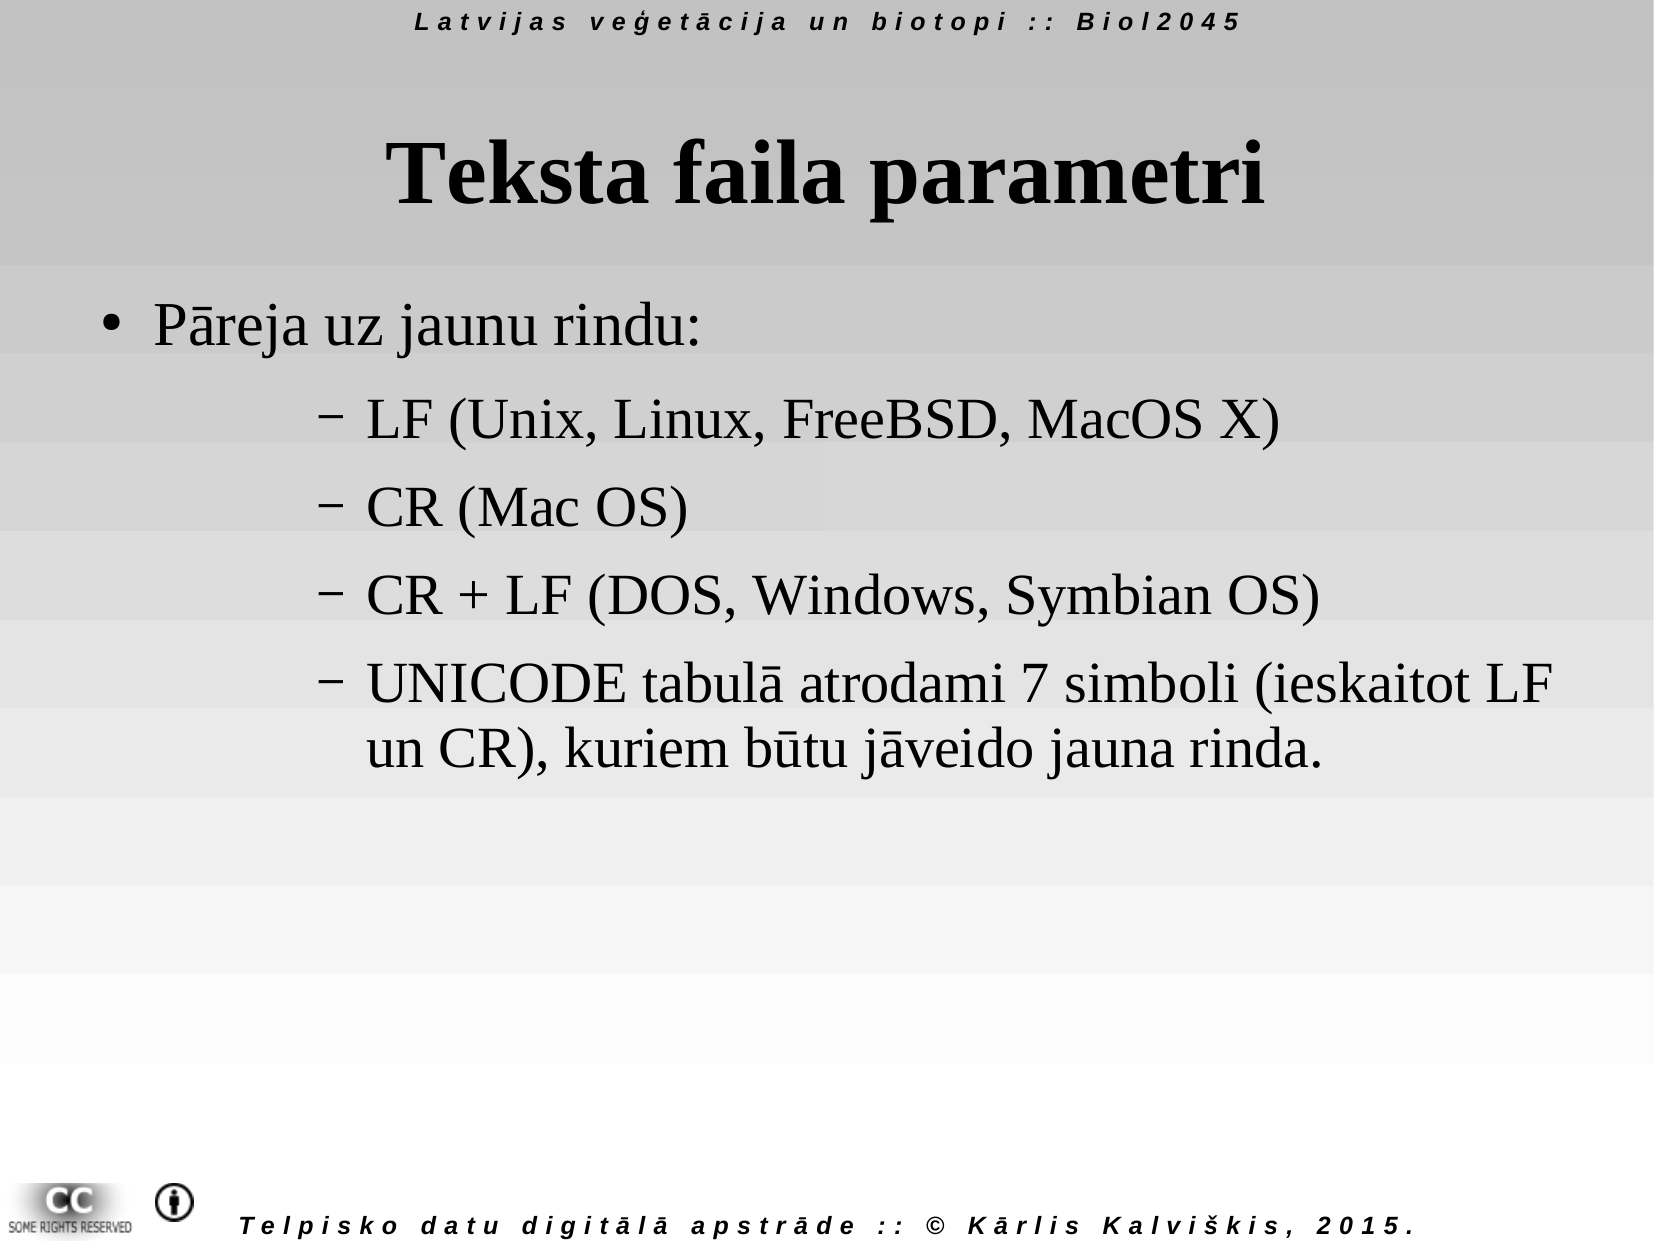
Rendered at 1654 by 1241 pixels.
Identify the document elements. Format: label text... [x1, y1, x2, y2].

picture [0, 0, 1654, 1241]
list Pāreja uz jaunu rindu: LF (Unix, Linux, FreeBSD, MacOS X) CR (Mac OS) CR + LF (DOS, Windows, Symbian OS) UNICODE tabulā atrodami 7 simboli (ieskaitot LF un CR), kuriem būtu jāveido jauna rinda. [82, 289, 1571, 1098]
title Teksta faila parametri [29, 56, 1625, 289]
